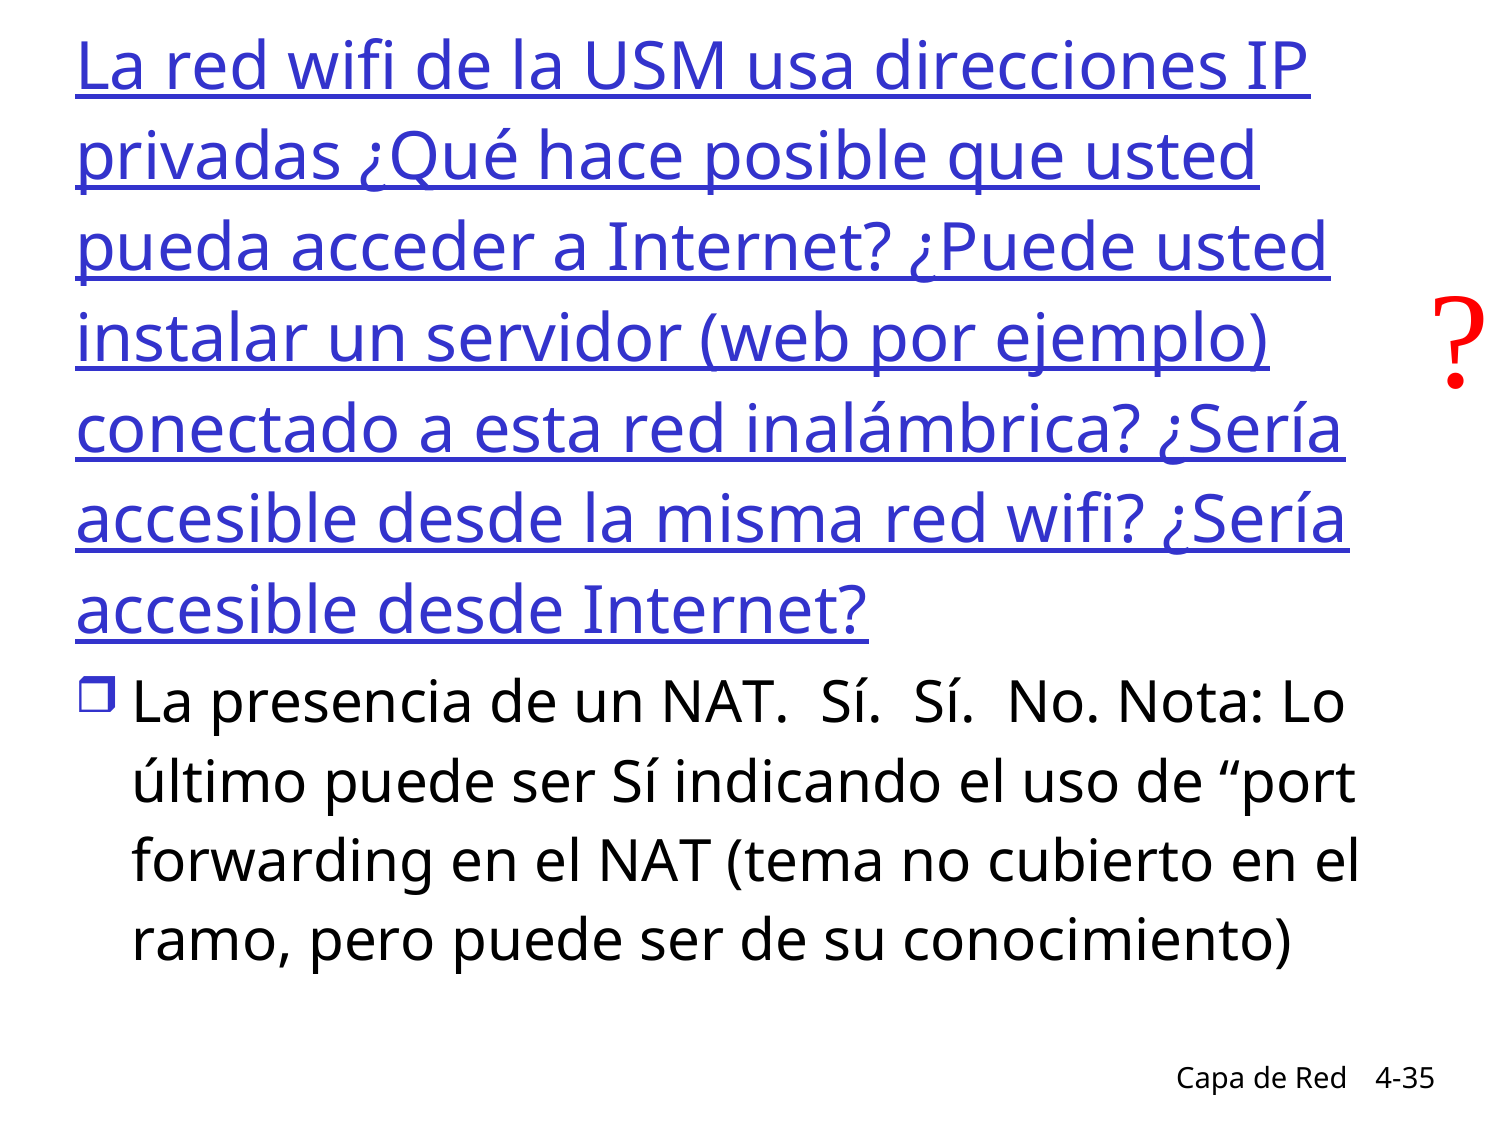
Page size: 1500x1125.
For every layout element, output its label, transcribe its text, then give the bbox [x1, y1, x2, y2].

list La presencia de un NAT. Sí. Sí. No. Nota: Lo último puede ser Sí indicando el uso de “port forwarding en el NAT (tema no cubierto en el ramo, pero puede ser de su conocimiento) [75, 660, 1463, 1073]
title La red wifi de la USM usa direcciones IP privadas ¿Qué hace posible que usted pueda acceder a Internet? ¿Puede usted instalar un servidor (web por ejemplo) conectado a esta red inalámbrica? ¿Sería accesible desde la misma red wifi? ¿Sería accesible desde Internet? [75, 77, 1463, 594]
text_box ? [1413, 242, 1500, 423]
